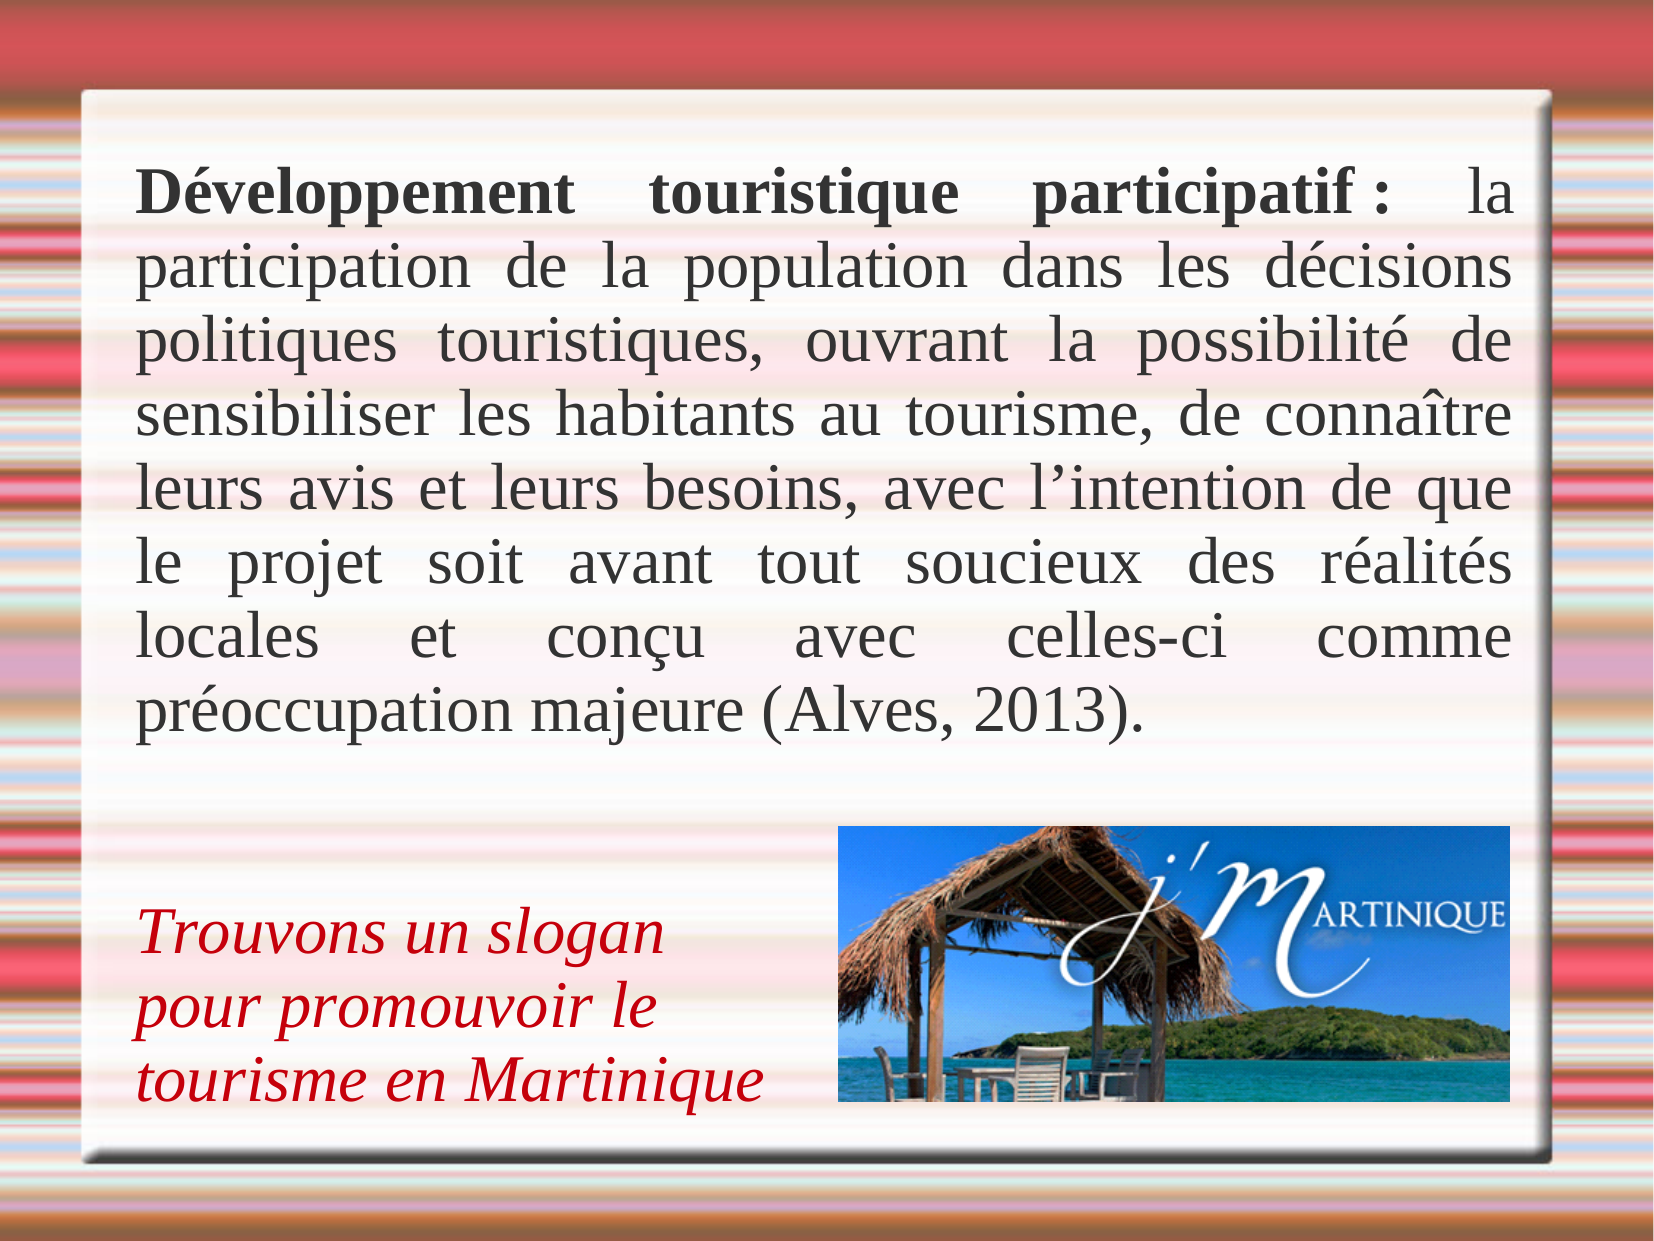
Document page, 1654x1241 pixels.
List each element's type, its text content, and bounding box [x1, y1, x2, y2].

picture [0, 0, 1654, 1241]
list Développement touristique participatif : la participation de la population dans les décisions politiques touristiques, ouvrant la possibilité de sensibiliser les habitants au tourisme, de connaître leurs avis et leurs besoins, avec l’intention de que le projet soit avant tout soucieux des réalités locales et conçu avec celles-ci comme préoccupation majeure (Alves, 2013). Trouvons un slogan pour promouvoir le tourisme en Martinique [134, 153, 1516, 1132]
